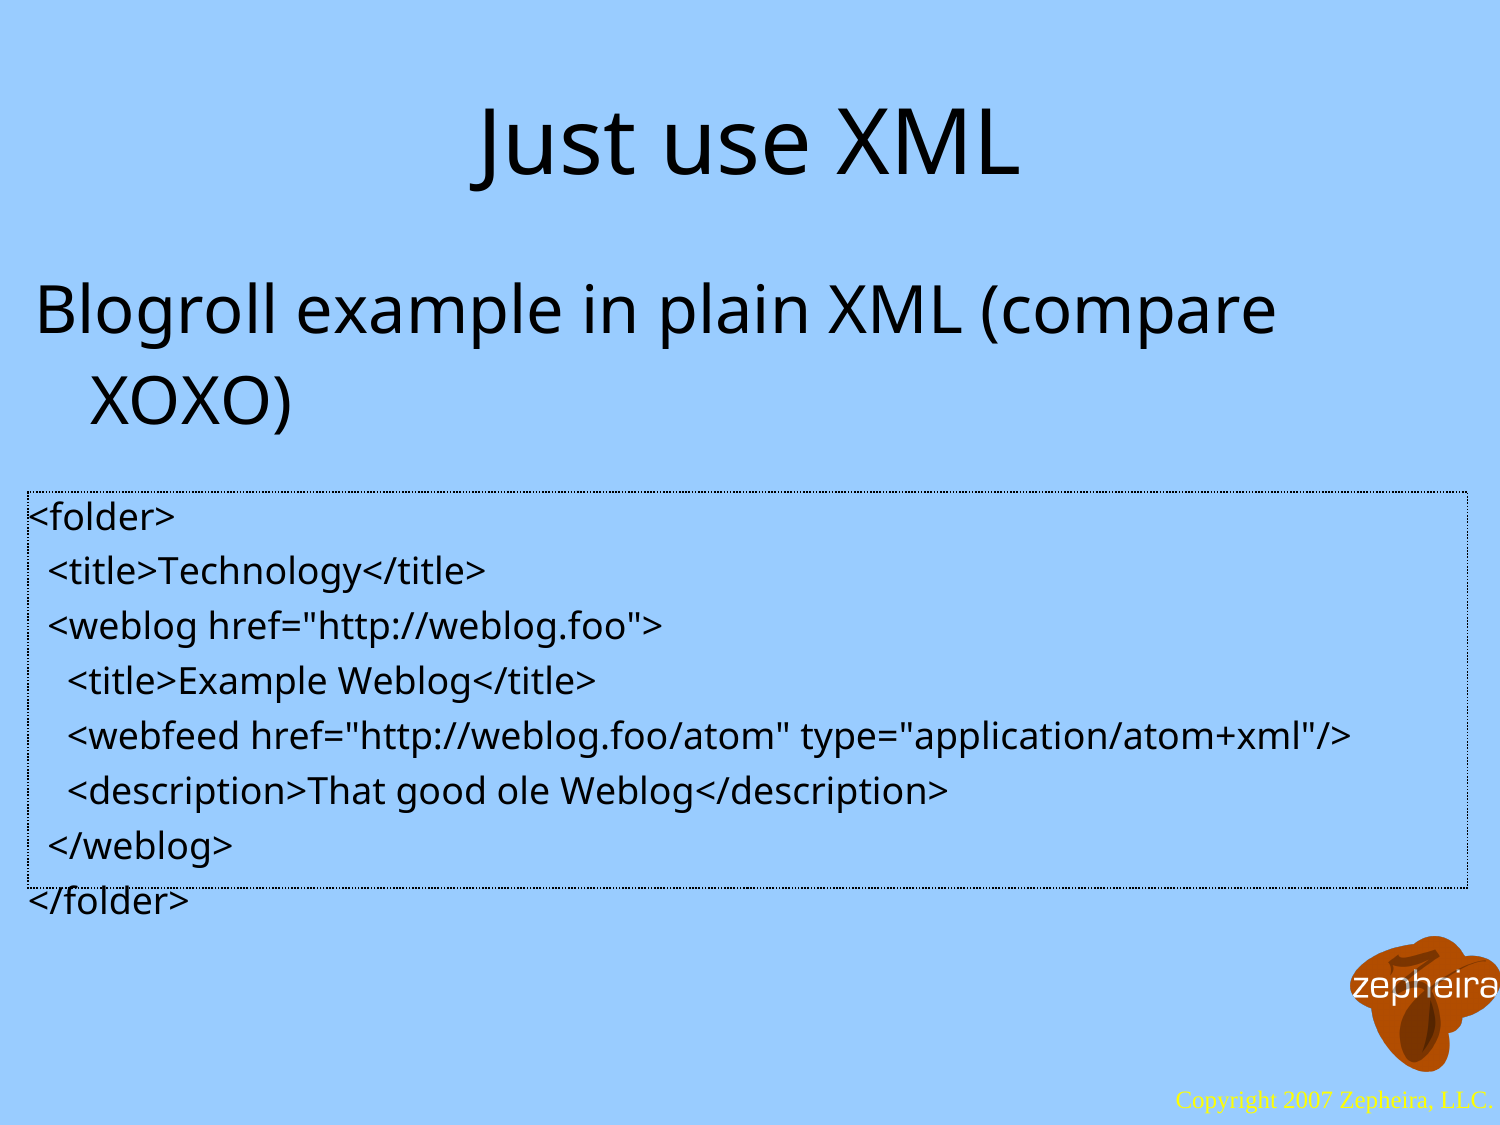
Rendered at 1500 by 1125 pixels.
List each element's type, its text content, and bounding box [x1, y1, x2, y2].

picture [1350, 936, 1500, 1072]
title Just use XML [75, 45, 1425, 233]
list Blogroll example in plain XML (compare XOXO) [34, 262, 1465, 371]
text_box <folder> <title>Technology</title> <weblog href="http://weblog.foo"> <title>Example Weblog</title> <webfeed href="http://weblog.foo/atom" type="application/atom+xml"/> <description>That good ole Weblog</description> </weblog> </folder> [27, 492, 1468, 888]
